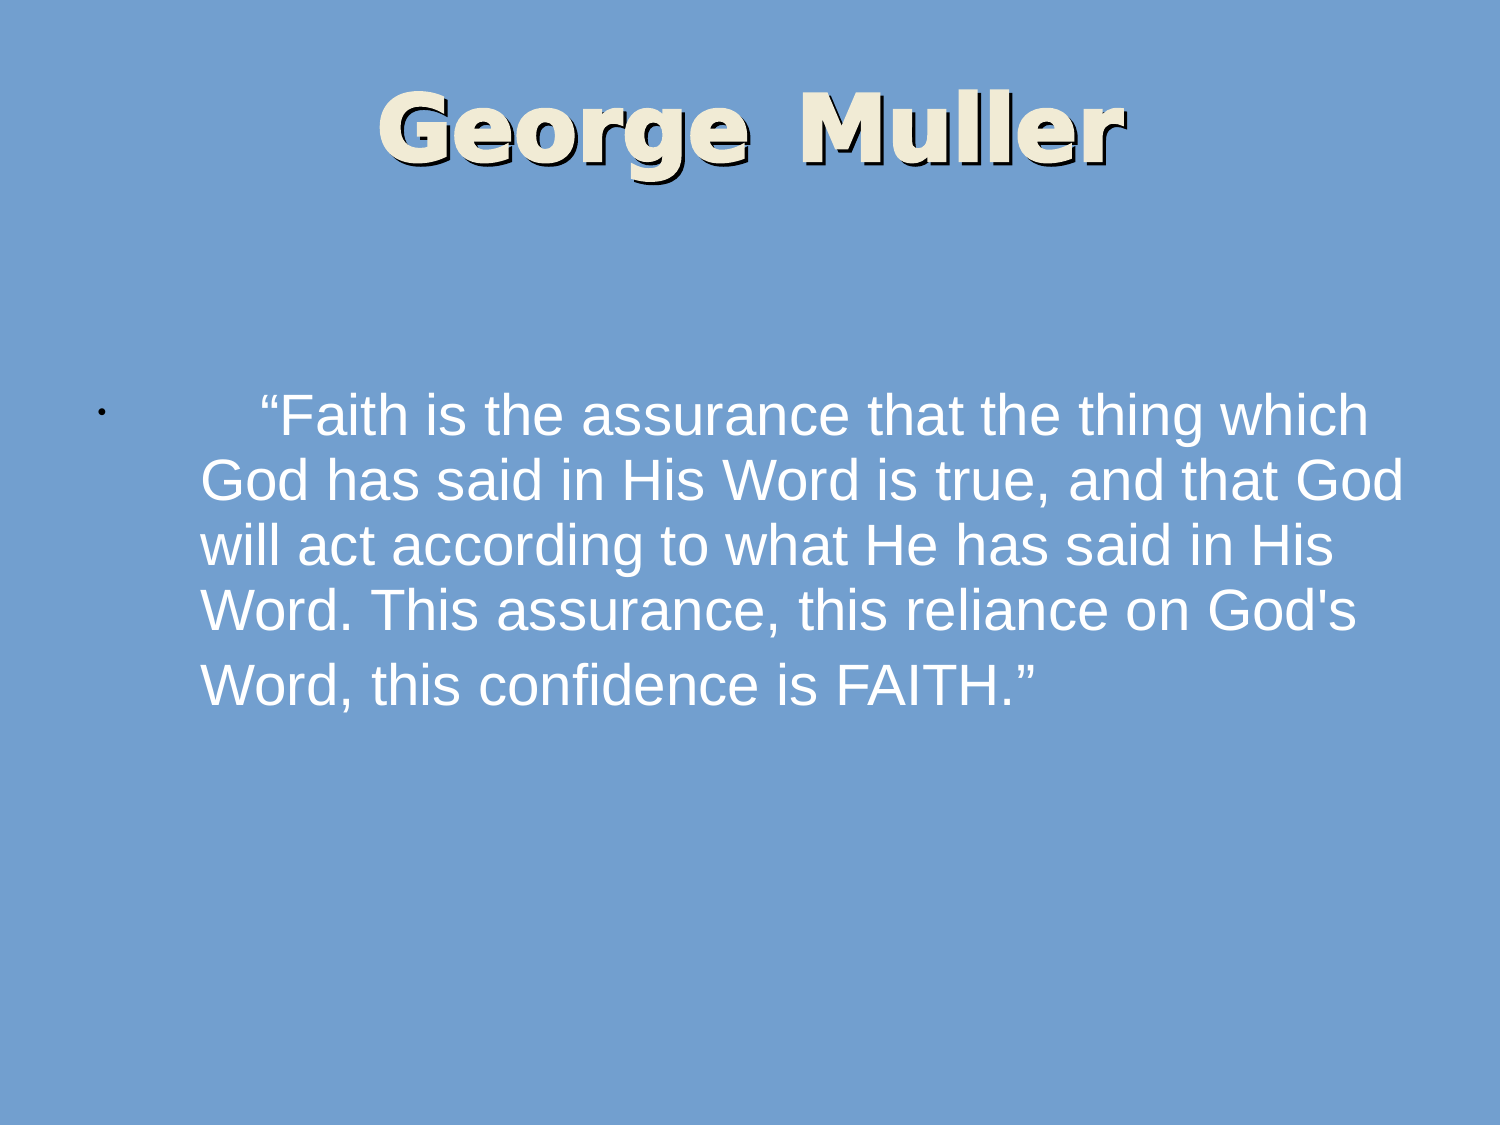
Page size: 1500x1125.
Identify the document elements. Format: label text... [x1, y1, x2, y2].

title George Muller [75, 44, 1426, 233]
list “Faith is the assurance that the thing which God has said in His Word is true, and that God will act according to what He has said in His Word. This assurance, this reliance on God's Word, this confidence is FAITH.” [75, 382, 1426, 1125]
